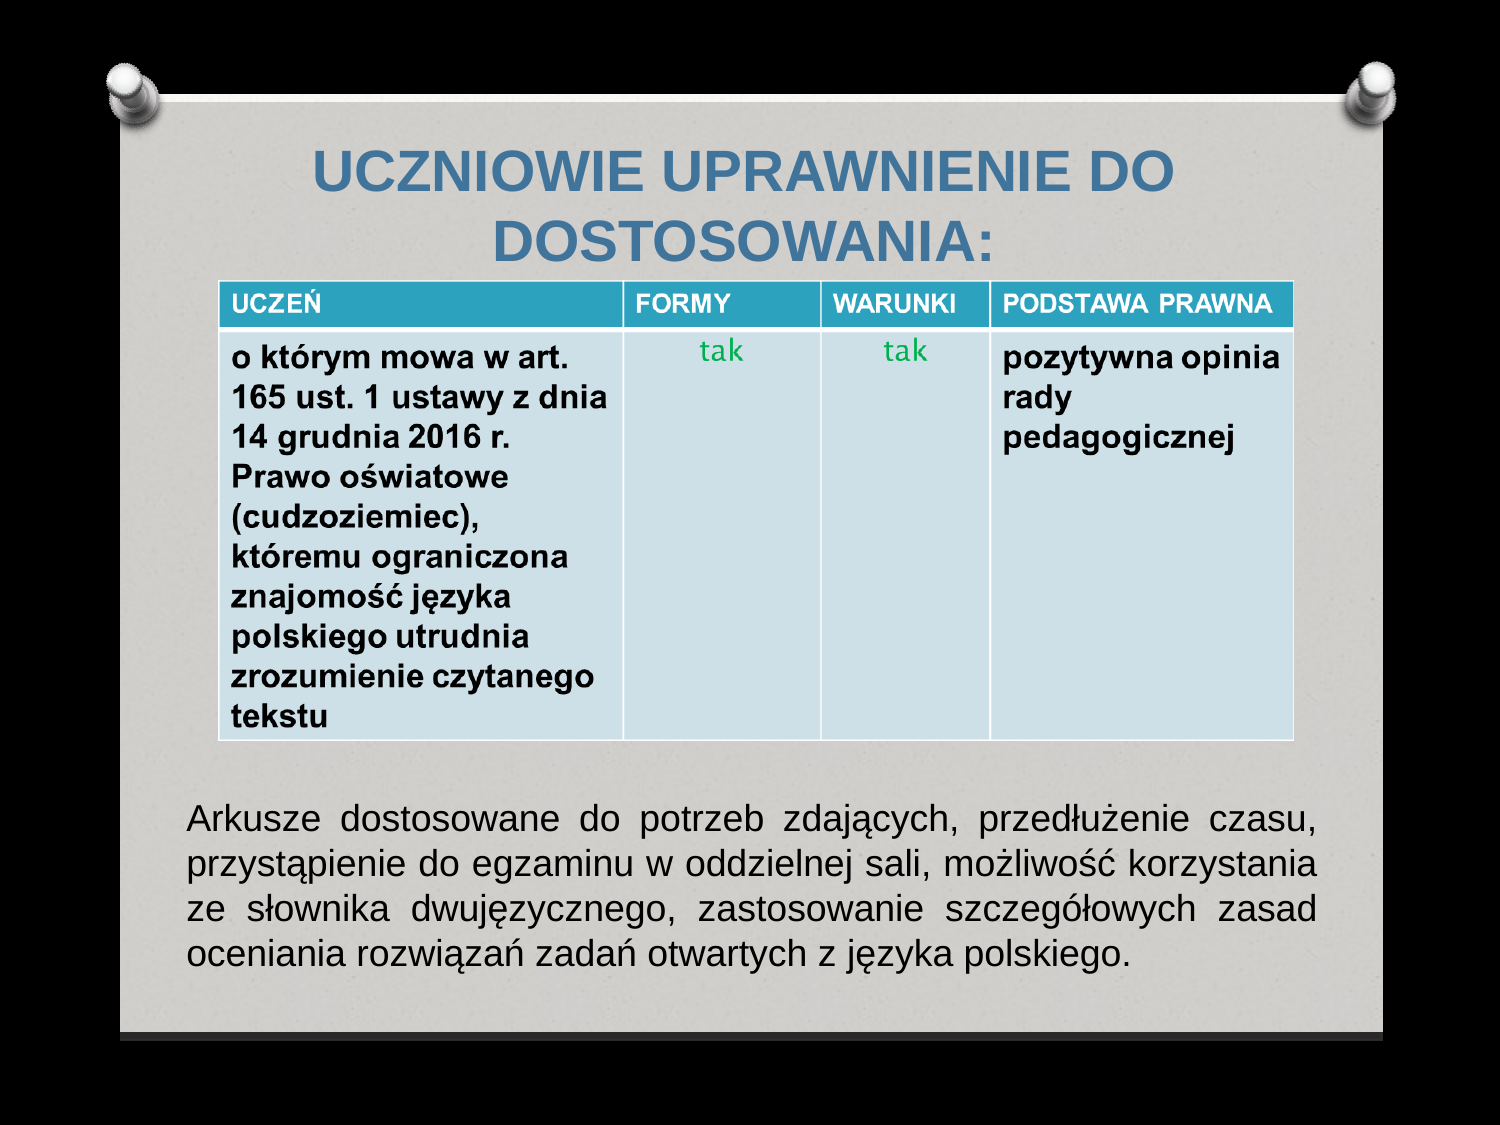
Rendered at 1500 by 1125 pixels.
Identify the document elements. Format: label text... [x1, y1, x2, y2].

text_box UCZNIOWIE UPRAWNIENIE DO DOSTOSOWANIA: [194, 125, 1294, 282]
picture [218, 282, 1294, 755]
text_box Arkusze dostosowane do potrzeb zdających, przedłużenie czasu, przystąpienie do egzaminu w oddzielnej sali, możliwość korzystania ze słownika dwujęzycznego, zastosowanie szczegółowych zasad oceniania rozwiązań zadań otwartych z języka polskiego. [171, 786, 1353, 984]
